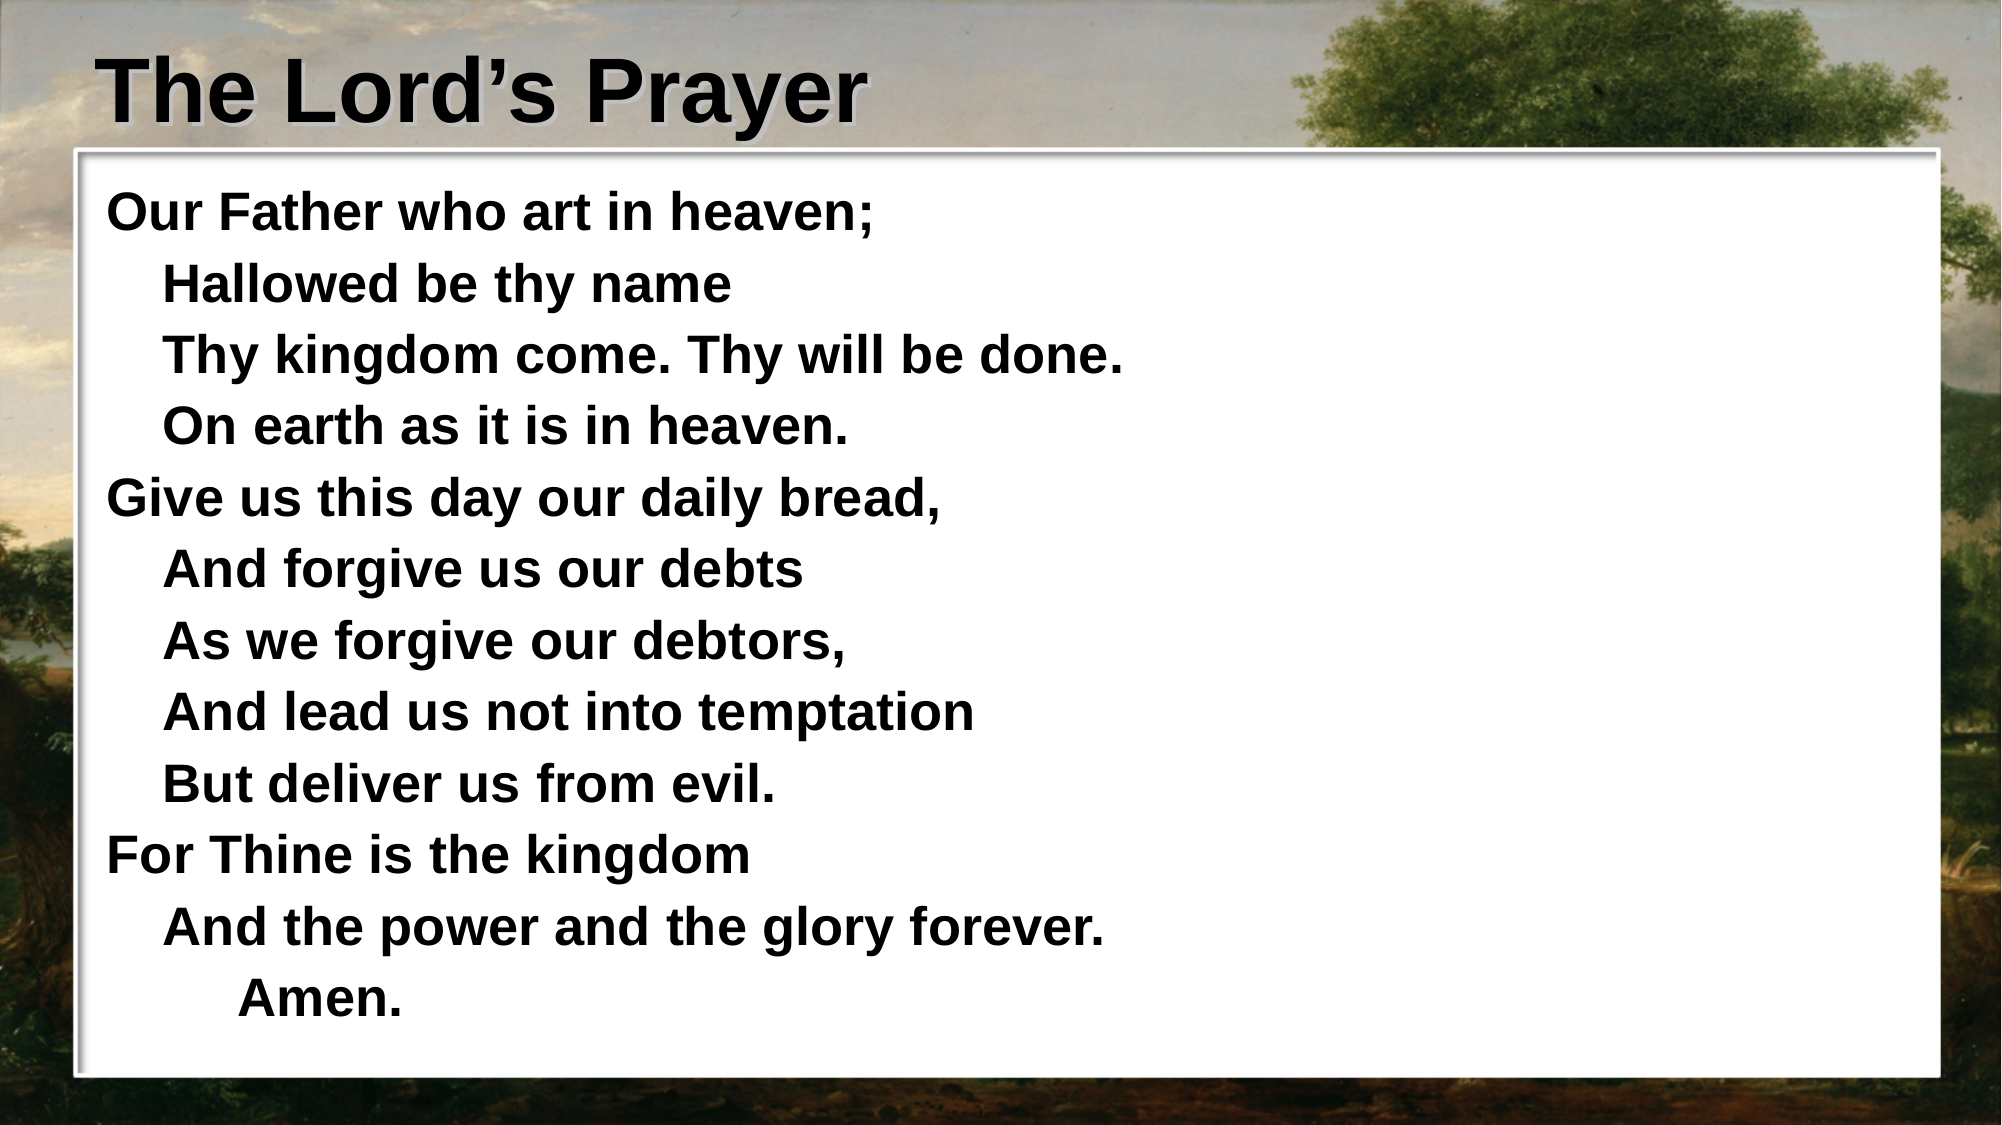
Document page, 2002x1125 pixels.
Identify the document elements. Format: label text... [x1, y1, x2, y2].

list Our Father who art in heaven; Hallowed be thy name Thy kingdom come. Thy will be done. On earth as it is in heaven. Give us this day our daily bread, And forgive us our debts As we forgive our debtors, And lead us not into temptation But deliver us from evil. For Thine is the kingdom And the power and the glory forever. Amen. [91, 162, 1826, 957]
picture [0, 0, 2002, 1125]
title The Lord’s Prayer [79, 8, 1876, 163]
